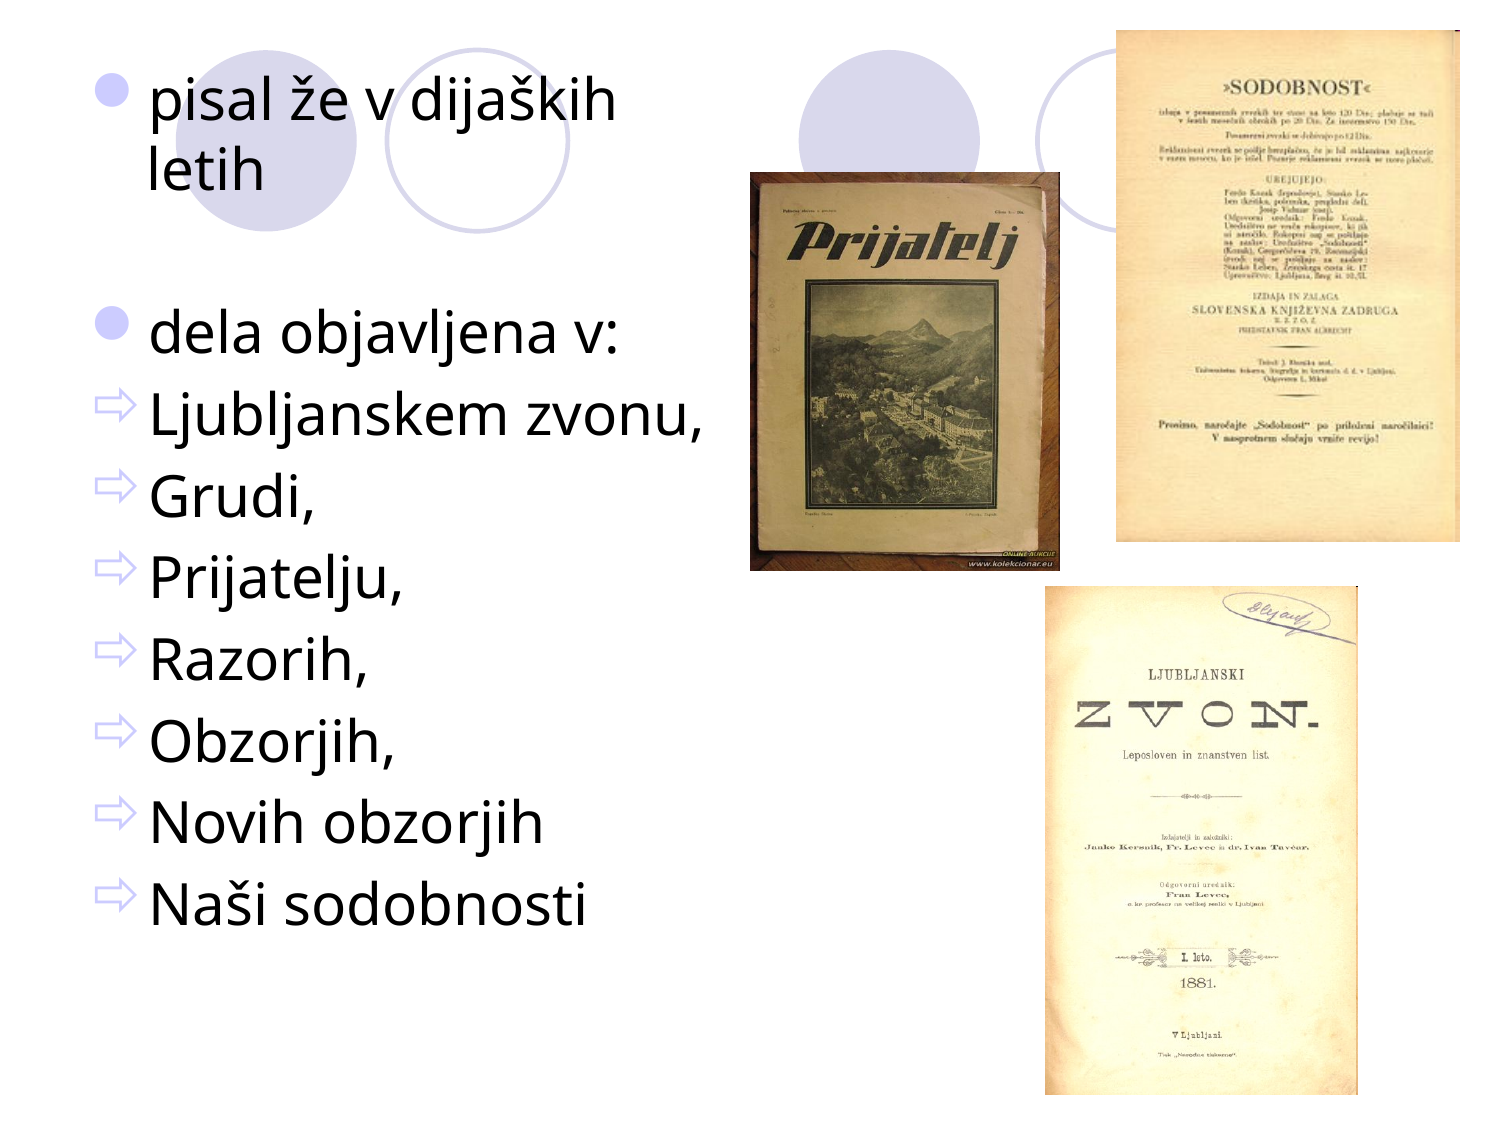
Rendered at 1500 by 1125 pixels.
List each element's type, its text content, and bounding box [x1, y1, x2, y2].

picture [1116, 30, 1460, 542]
list pisal že v dijaških letih dela objavljena v: Ljubljanskem zvonu, Grudi, Prijatelju, Razorih, Obzorjih, Novih obzorjih Naši sodobnosti [75, 54, 738, 1006]
picture [1045, 586, 1358, 1095]
picture [750, 172, 1060, 571]
